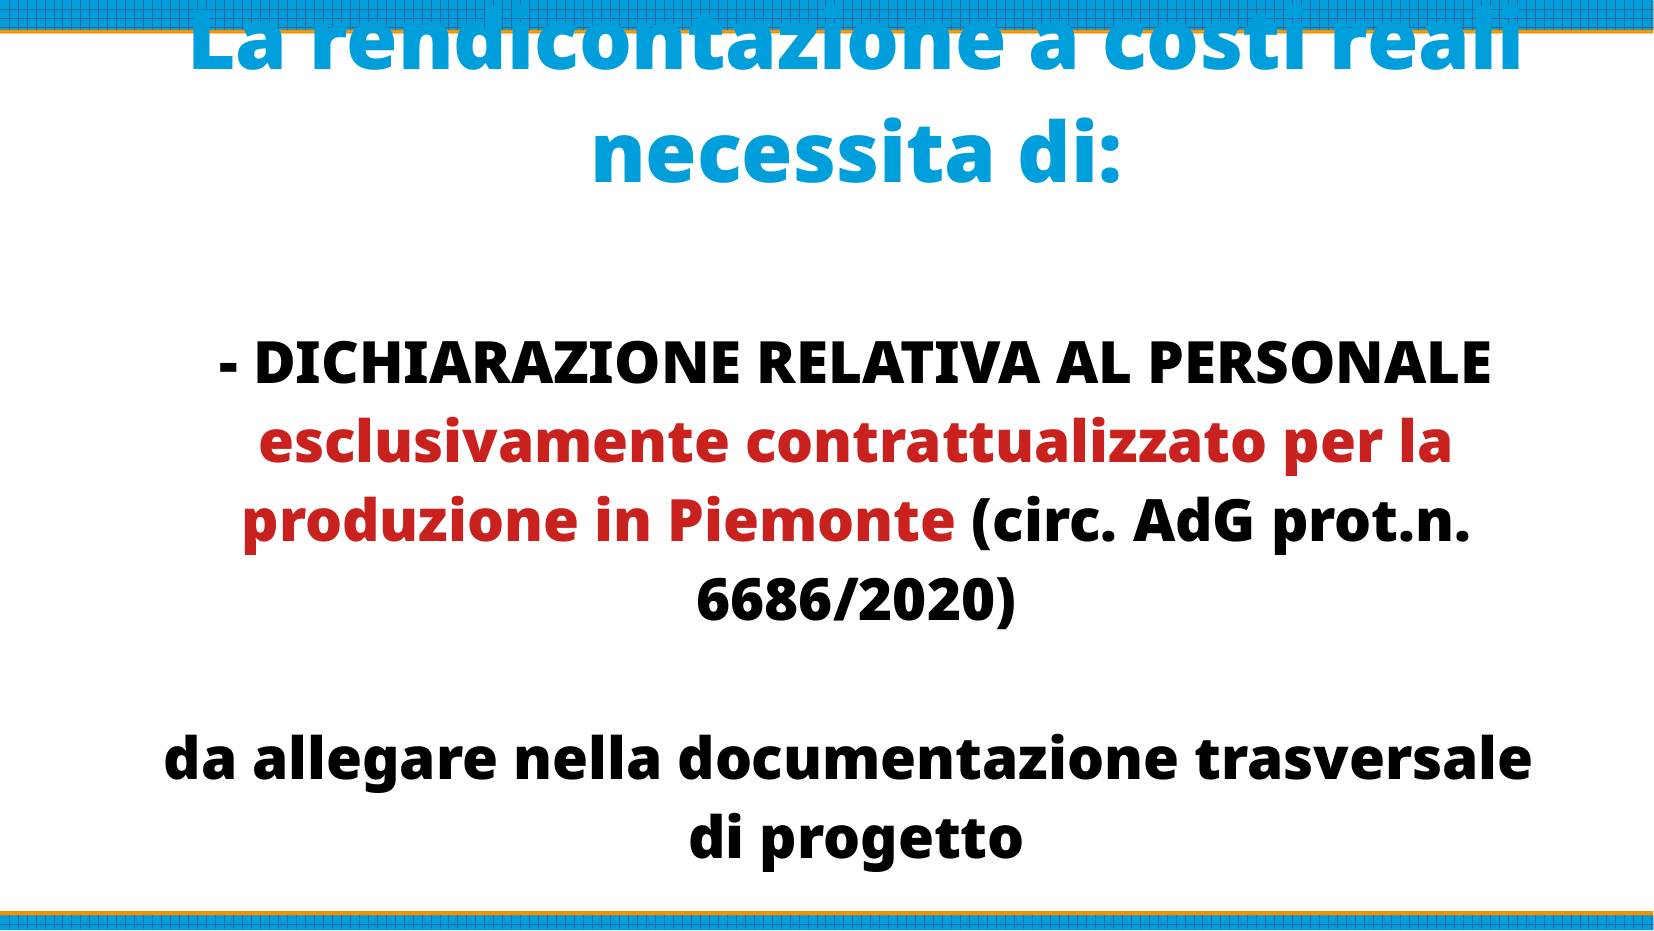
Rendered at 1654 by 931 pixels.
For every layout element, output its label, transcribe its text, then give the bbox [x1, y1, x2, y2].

subtitle La rendicontazione a costi reali necessita di: - DICHIARAZIONE RELATIVA AL PERSONALE esclusivamente contrattualizzato per la produzione in Piemonte (circ. AdG prot.n. 6686/2020) da allegare nella documentazione trasversale di progetto [118, 60, 1595, 931]
